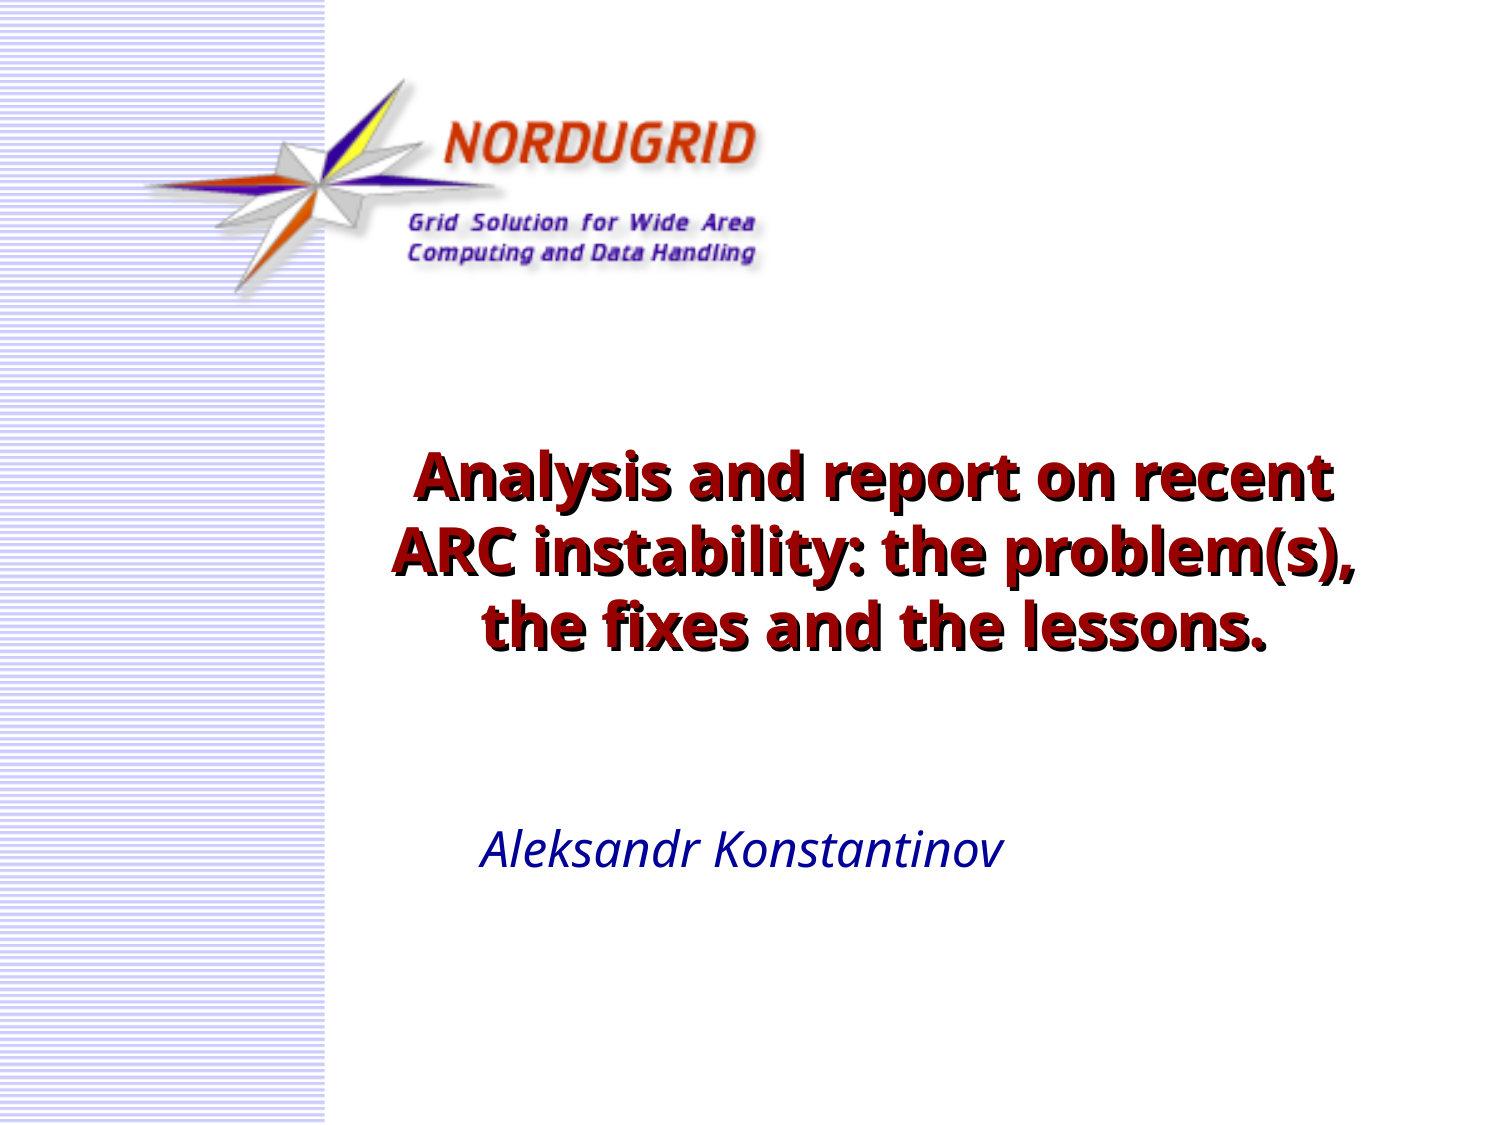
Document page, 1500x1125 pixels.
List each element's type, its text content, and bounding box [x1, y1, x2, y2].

picture [0, 0, 774, 1125]
title Analysis and report on recent ARC instability: the problem(s), the fixes and the lessons. [360, 299, 1388, 796]
subtitle Aleksandr Konstantinov [466, 810, 1276, 925]
